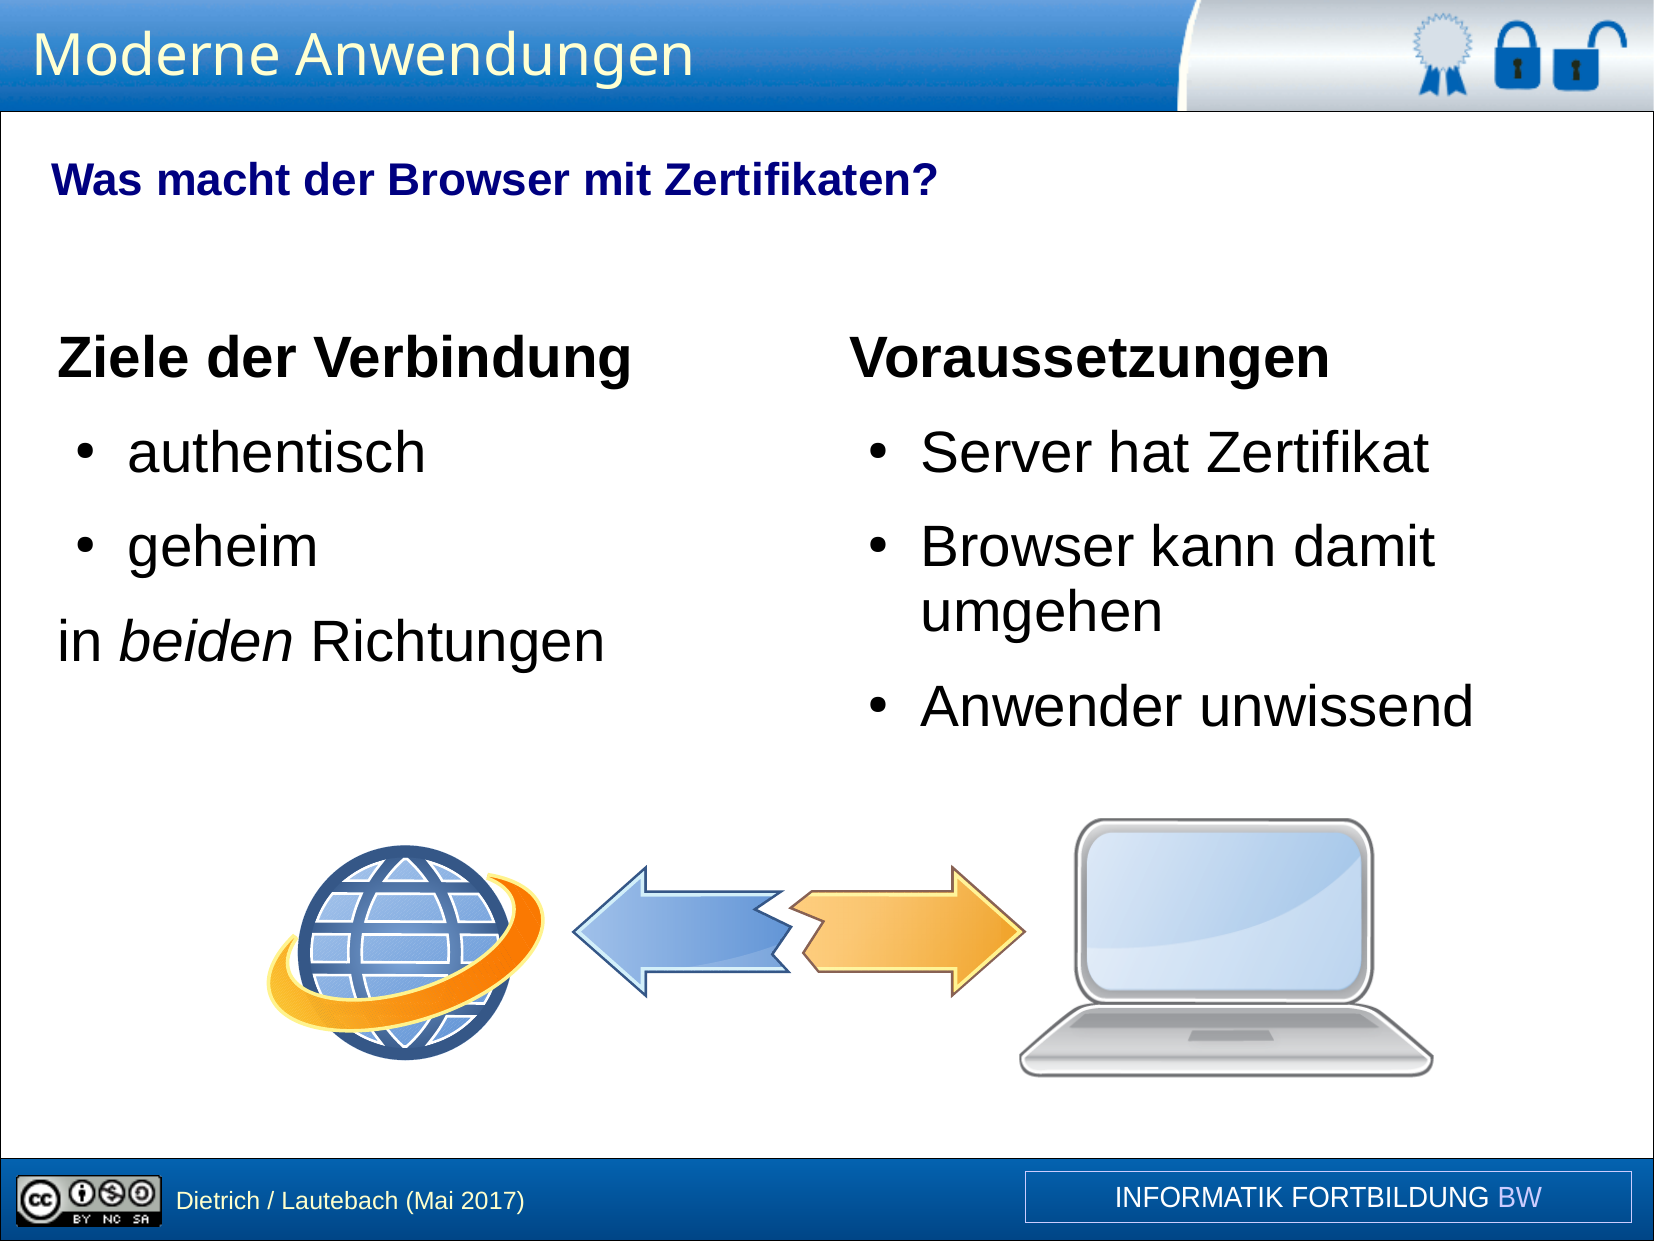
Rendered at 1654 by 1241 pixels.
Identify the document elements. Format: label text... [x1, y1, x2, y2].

picture [561, 800, 1452, 1096]
list Ziele der Verbindung authentisch geheim in beiden Richtungen [57, 325, 813, 675]
list Voraussetzungen Server hat Zertifikat Browser kann damit umgehen Anwender unwissend [850, 325, 1606, 740]
picture [258, 796, 554, 1092]
picture [0, 0, 1654, 111]
text_box Was macht der Browser mit Zertifikaten? [36, 146, 1617, 214]
title Moderne Anwendungen [31, 14, 1151, 92]
picture [16, 1175, 162, 1227]
